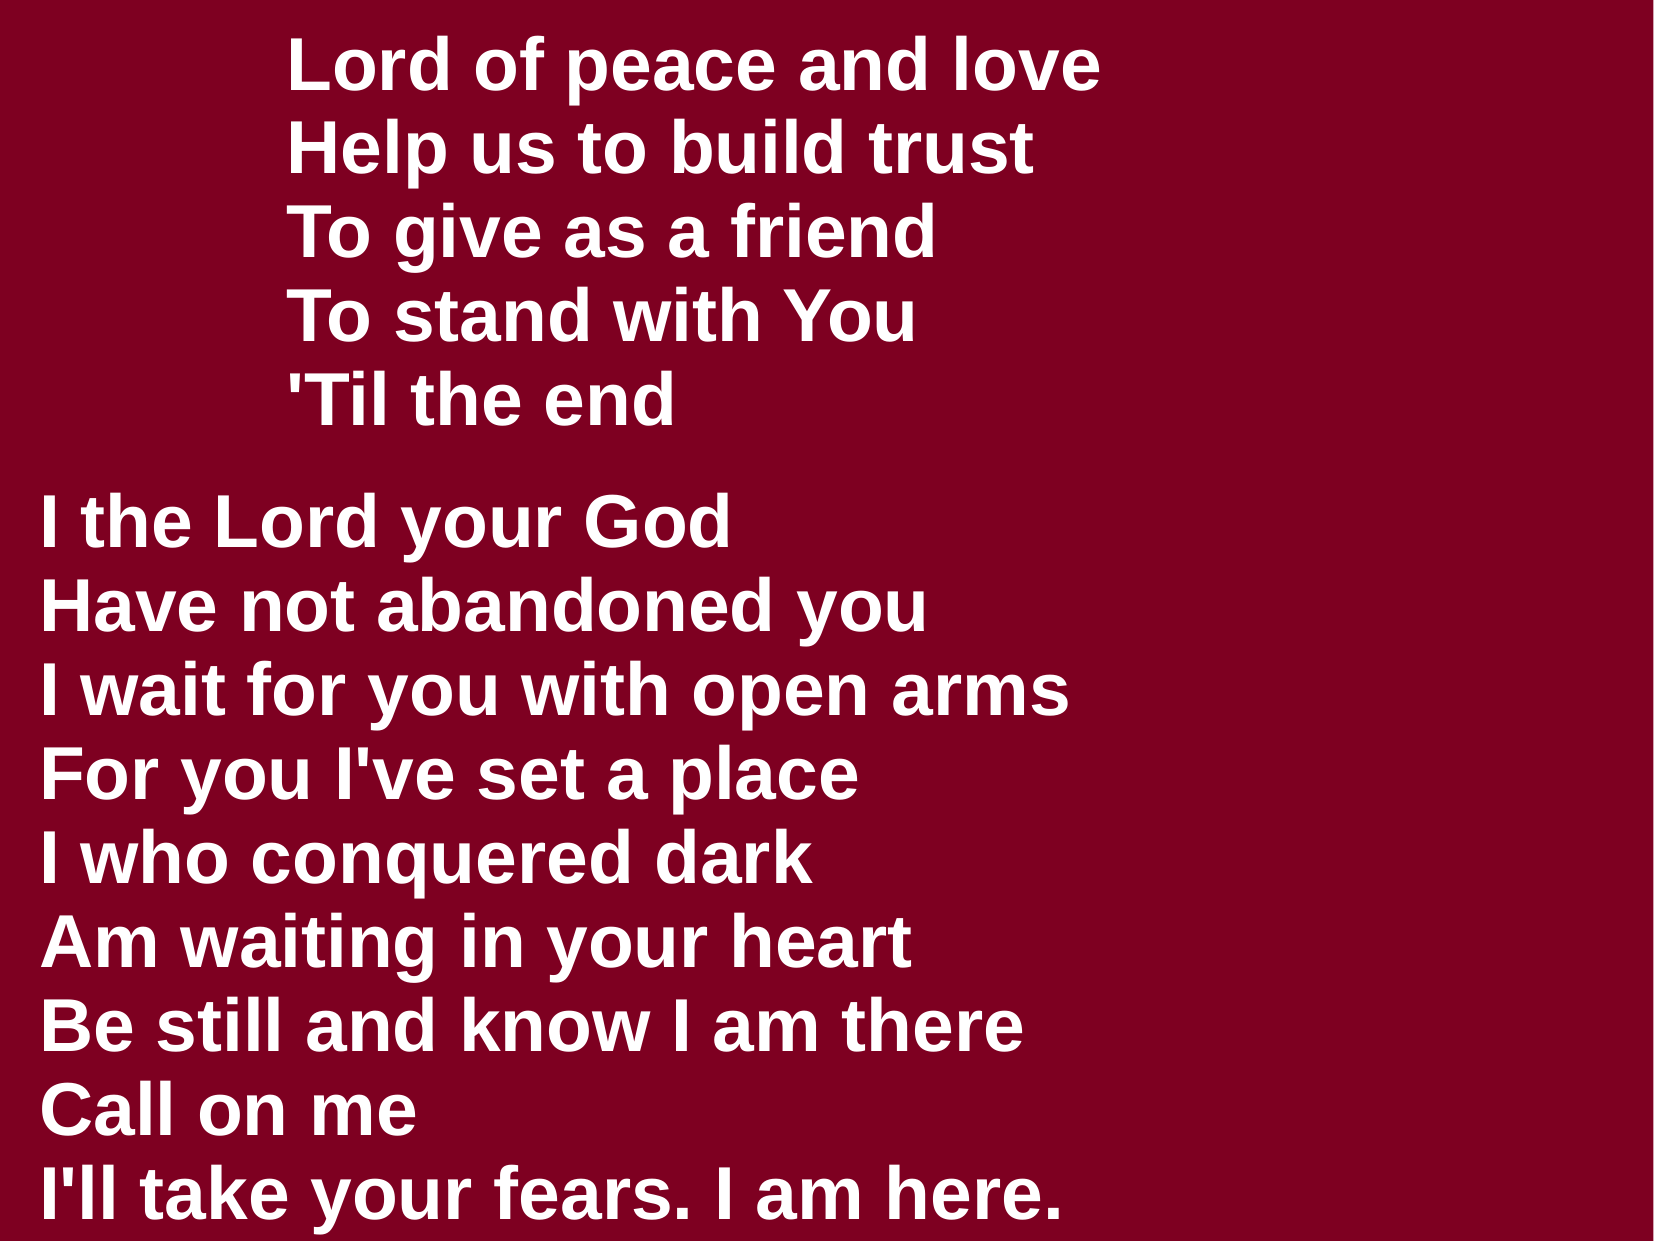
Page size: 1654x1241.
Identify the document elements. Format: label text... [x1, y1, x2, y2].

text_box I the Lord your God Have not abandoned you I wait for you with open arms For you I've set a place I who conquered dark Am waiting in your heart Be still and know I am there Call on me I'll take your fears. I am here. [24, 472, 1087, 1241]
text_box Lord of peace and love Help us to build trust To give as a friend To stand with You 'Til the end [0, 0, 1654, 1241]
